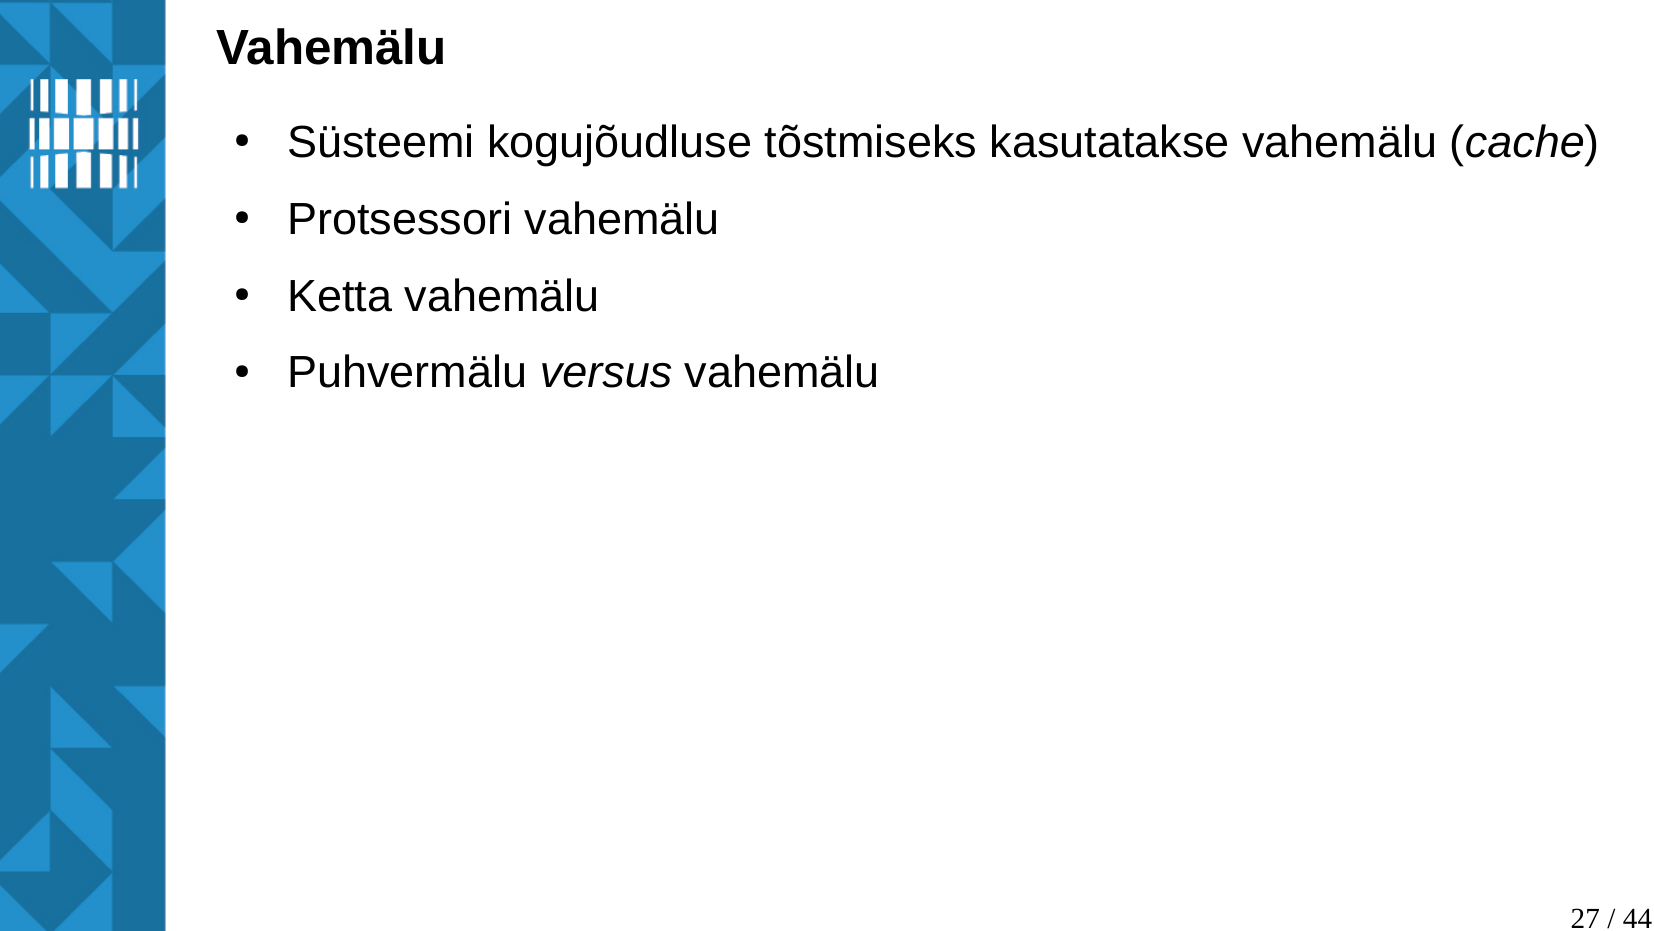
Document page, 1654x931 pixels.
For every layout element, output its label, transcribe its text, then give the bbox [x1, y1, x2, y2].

list Süsteemi kogujõudluse tõstmiseks kasutatakse vahemälu (cache) Protsessori vahemälu Ketta vahemälu Puhvermälu versus vahemälu [216, 116, 1625, 897]
title Vahemälu [216, 10, 1568, 86]
